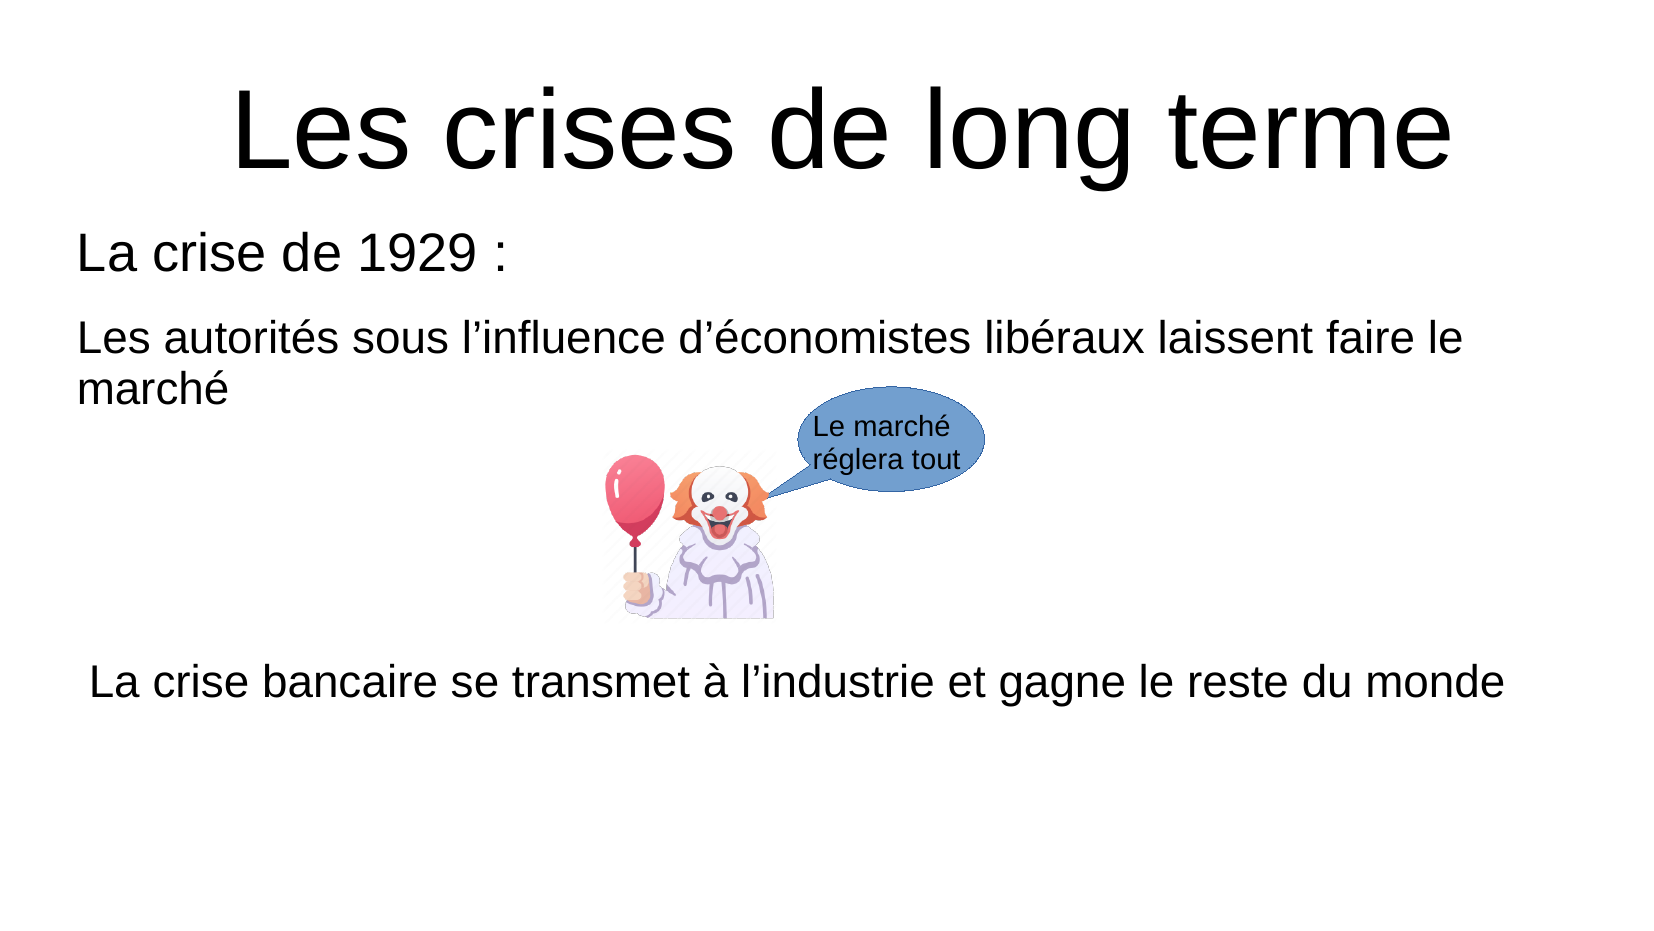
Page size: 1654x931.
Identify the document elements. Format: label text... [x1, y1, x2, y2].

text_box [825, 386, 957, 402]
title Les crises de long terme [98, 51, 1587, 207]
text_box La crise bancaire se transmet à l’industrie et gagne le reste du monde [74, 649, 1634, 779]
picture [600, 447, 778, 625]
text_box [778, 473, 797, 495]
text_box Le marché réglera tout [797, 402, 988, 498]
text_box La crise de 1929 : [62, 214, 547, 305]
text_box Les autorités sous l’influence d’économistes libéraux laissent faire le marché [62, 304, 1601, 436]
